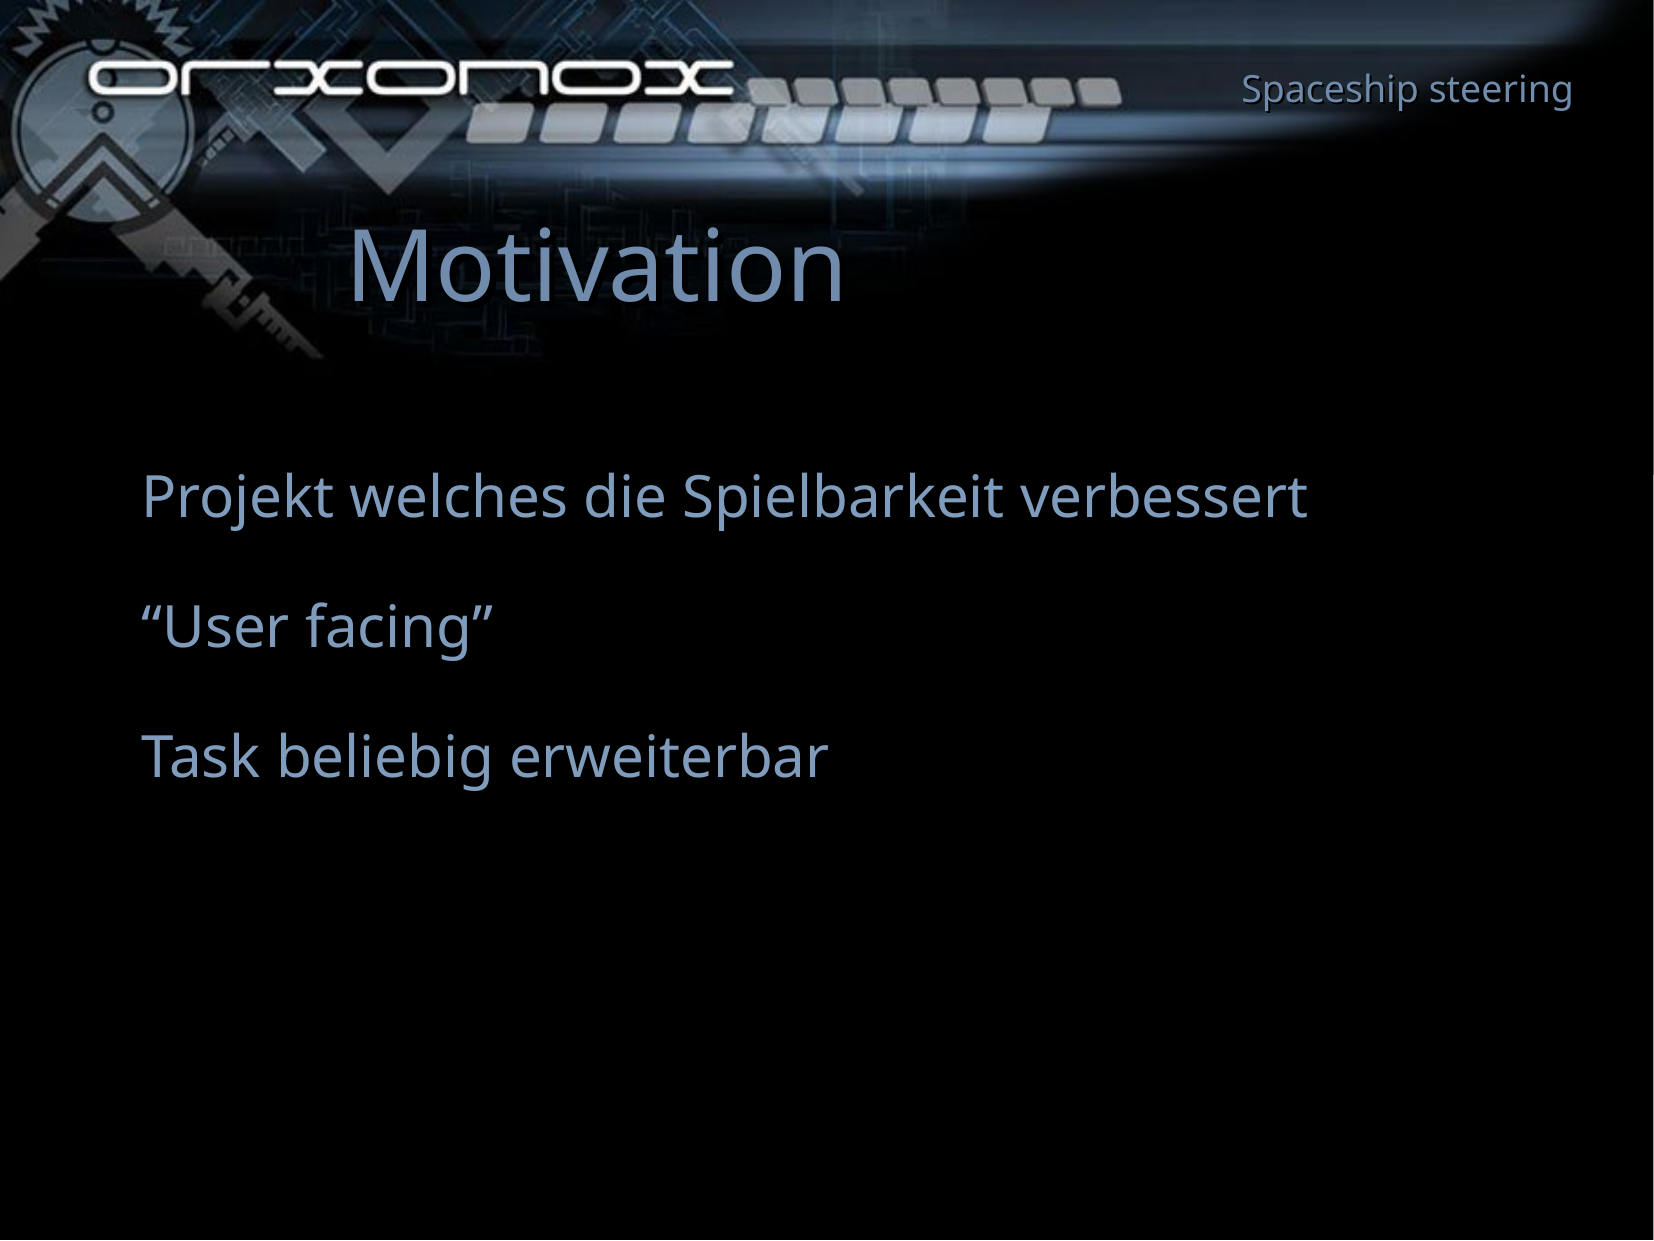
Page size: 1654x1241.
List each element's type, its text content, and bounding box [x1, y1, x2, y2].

text_box Projekt welches die Spielbarkeit verbessert “User facing” Task beliebig erweiterbar [126, 457, 1515, 799]
text_box Spaceship steering [1226, 57, 1600, 133]
text_box Motivation [330, 194, 1306, 346]
picture [0, 0, 1654, 475]
